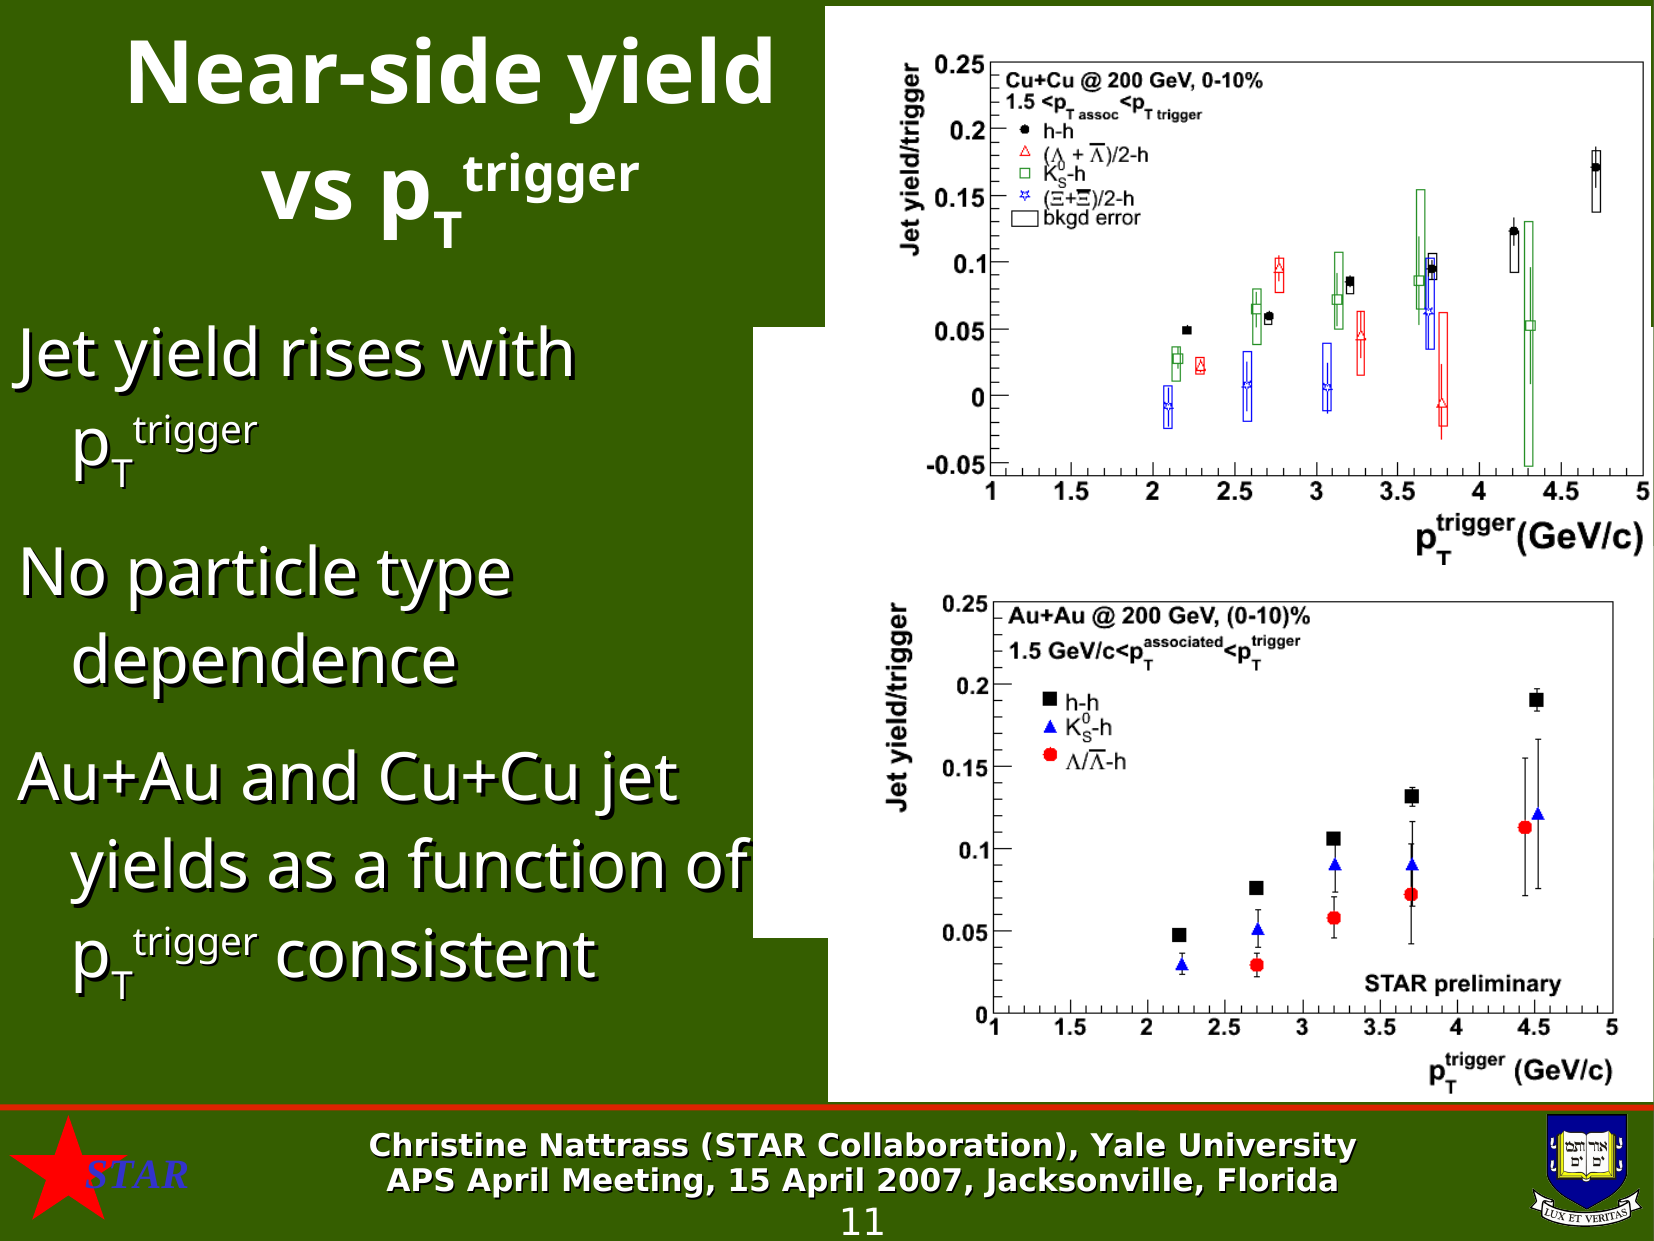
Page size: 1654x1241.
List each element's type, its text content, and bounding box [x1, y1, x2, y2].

picture [1529, 1114, 1643, 1227]
list Jet yield rises with pTtrigger No particle type dependence Au+Au and Cu+Cu jet yields as a function of pTtrigger consistent [0, 305, 751, 1018]
picture [753, 6, 1654, 1102]
title Near-side yield vs pTtrigger [2, 18, 825, 252]
